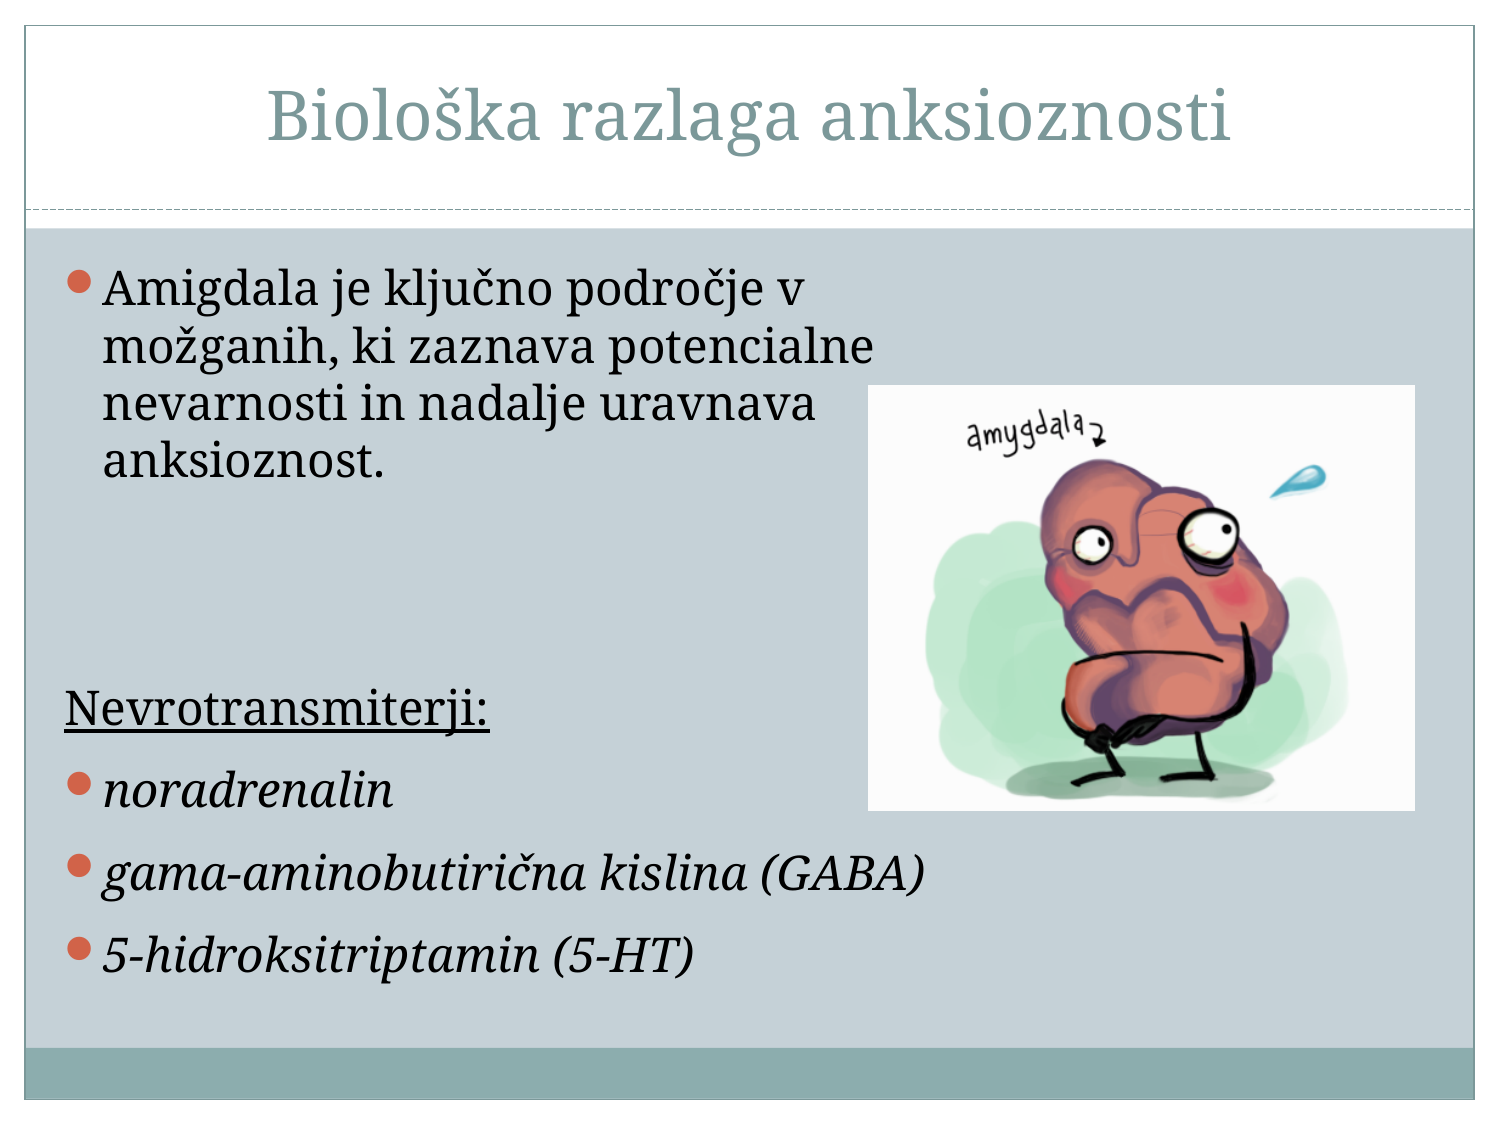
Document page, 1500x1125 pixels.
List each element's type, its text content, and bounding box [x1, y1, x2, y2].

picture [868, 385, 1415, 811]
title Biološka razlaga anksioznosti [49, 37, 1450, 162]
list Amigdala je ključno področje v možganih, ki zaznava potencialne nevarnosti in nadalje uravnava anksioznost. Nevrotransmiterji: noradrenalin gama-aminobutirična kislina (GABA) 5-hidroksitriptamin (5-HT) [49, 250, 963, 1001]
